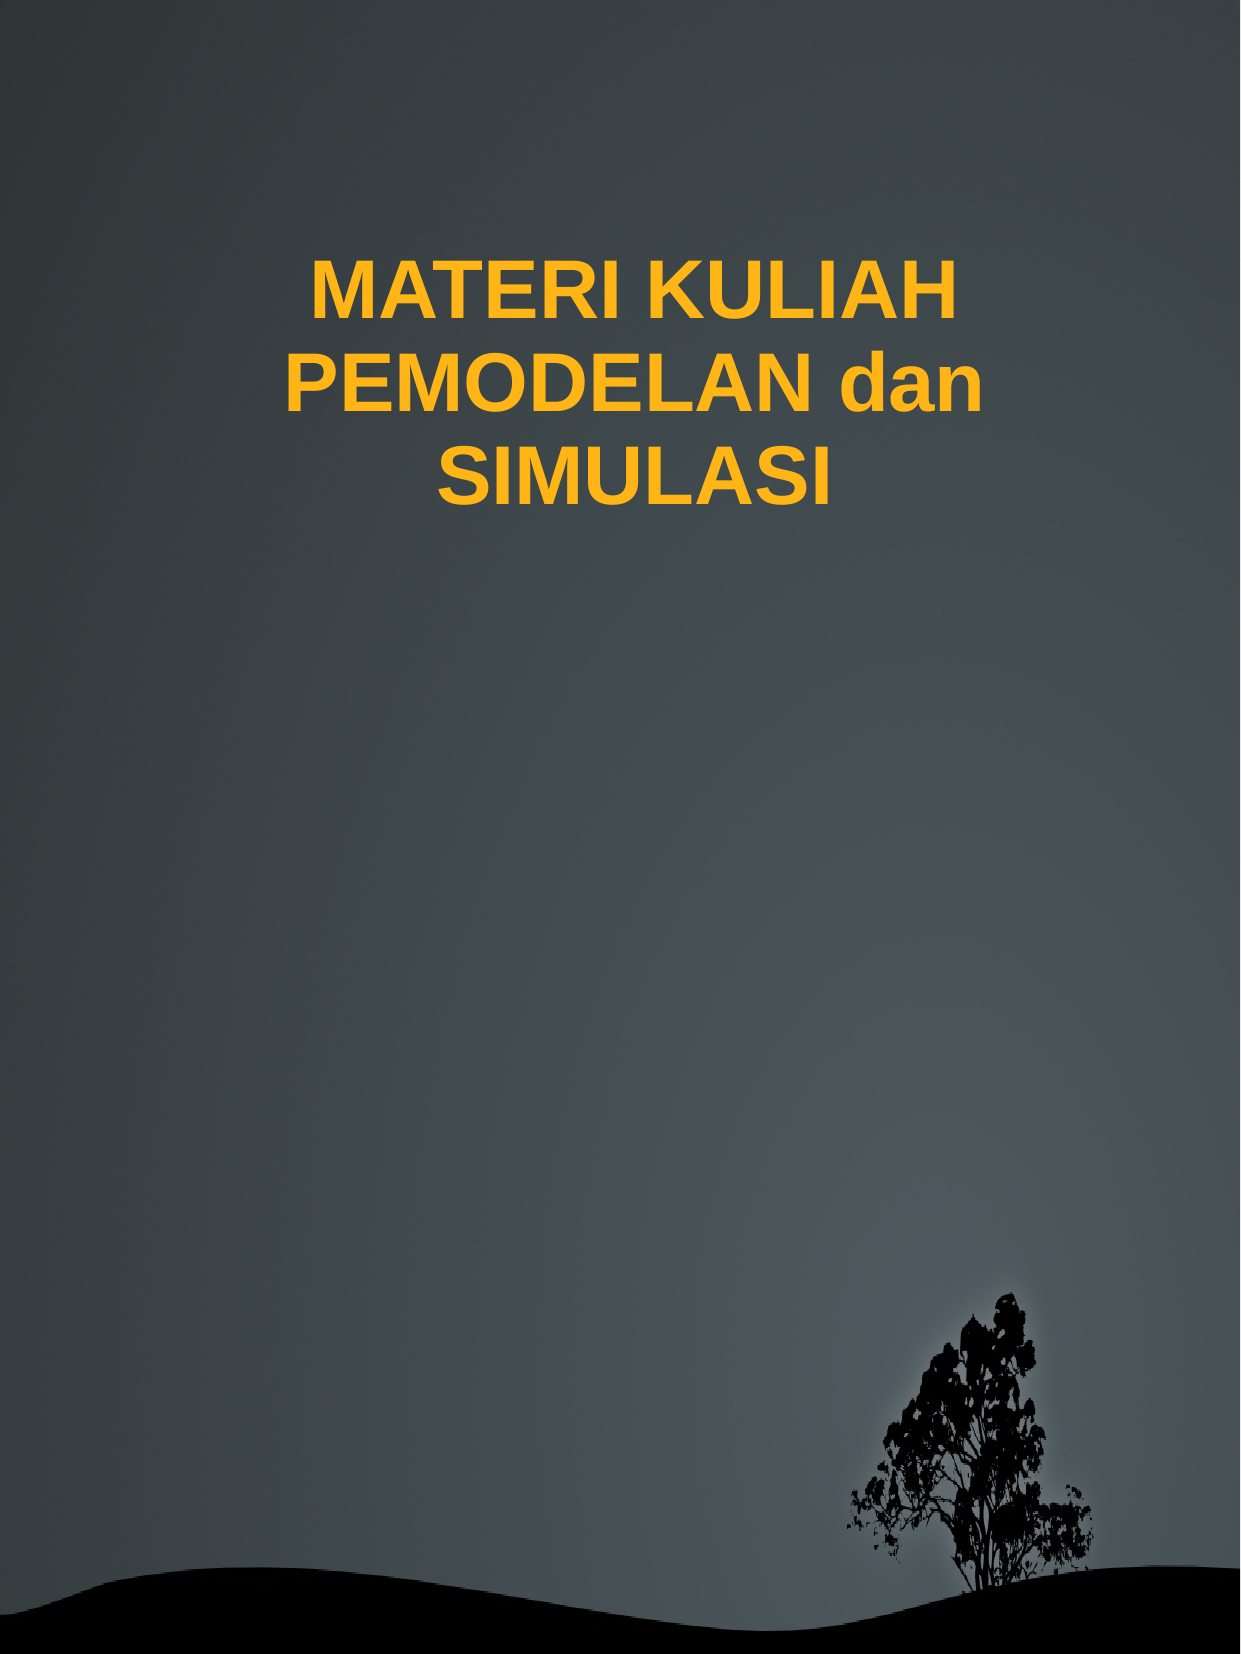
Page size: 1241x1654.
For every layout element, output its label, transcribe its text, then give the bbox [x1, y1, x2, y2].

text_box MATERI KULIAH PEMODELAN dan SIMULASI [206, 236, 1063, 531]
picture [0, 0, 1241, 1654]
